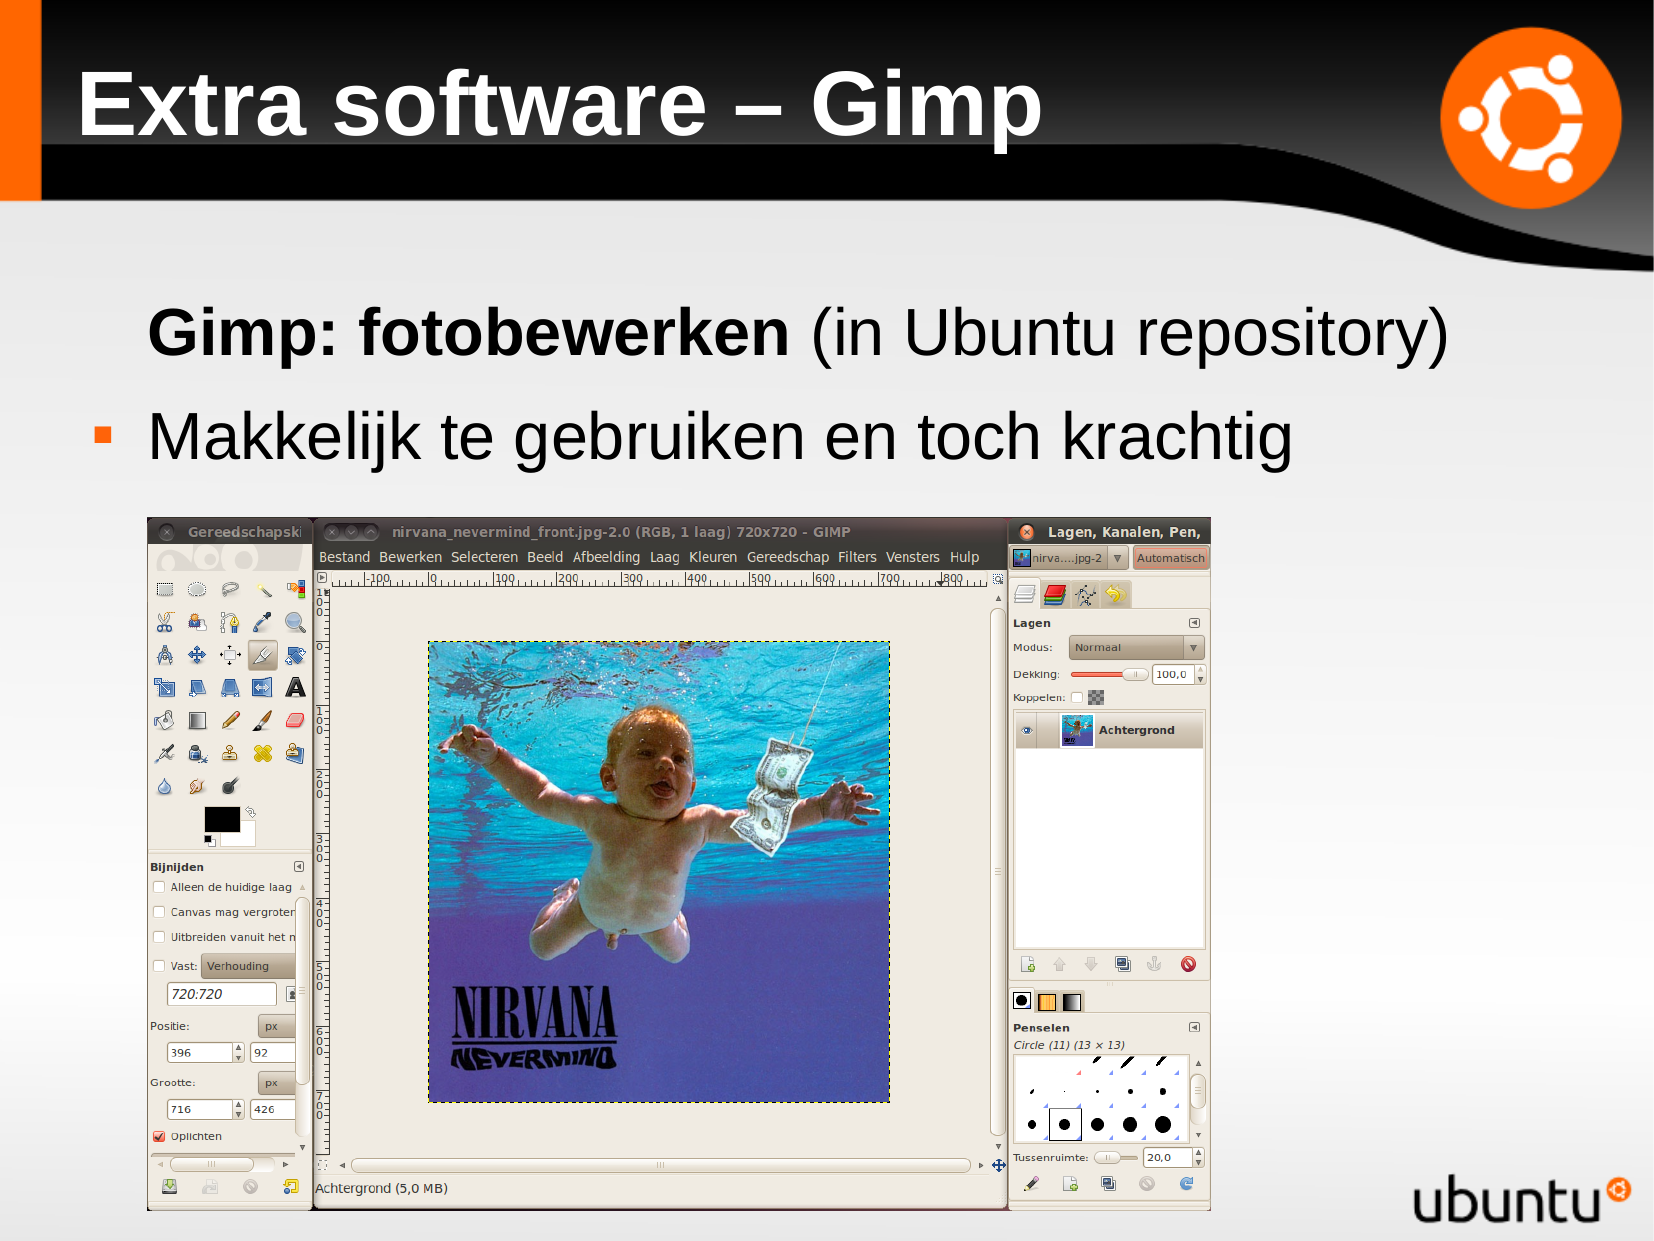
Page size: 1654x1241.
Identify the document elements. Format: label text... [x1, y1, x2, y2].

list Gimp: fotobewerken (in Ubuntu repository) Makkelijk te gebruiken en toch krachtig [76, 295, 1565, 532]
title Extra software – Gimp [76, 0, 1565, 208]
picture [0, 0, 1654, 1241]
